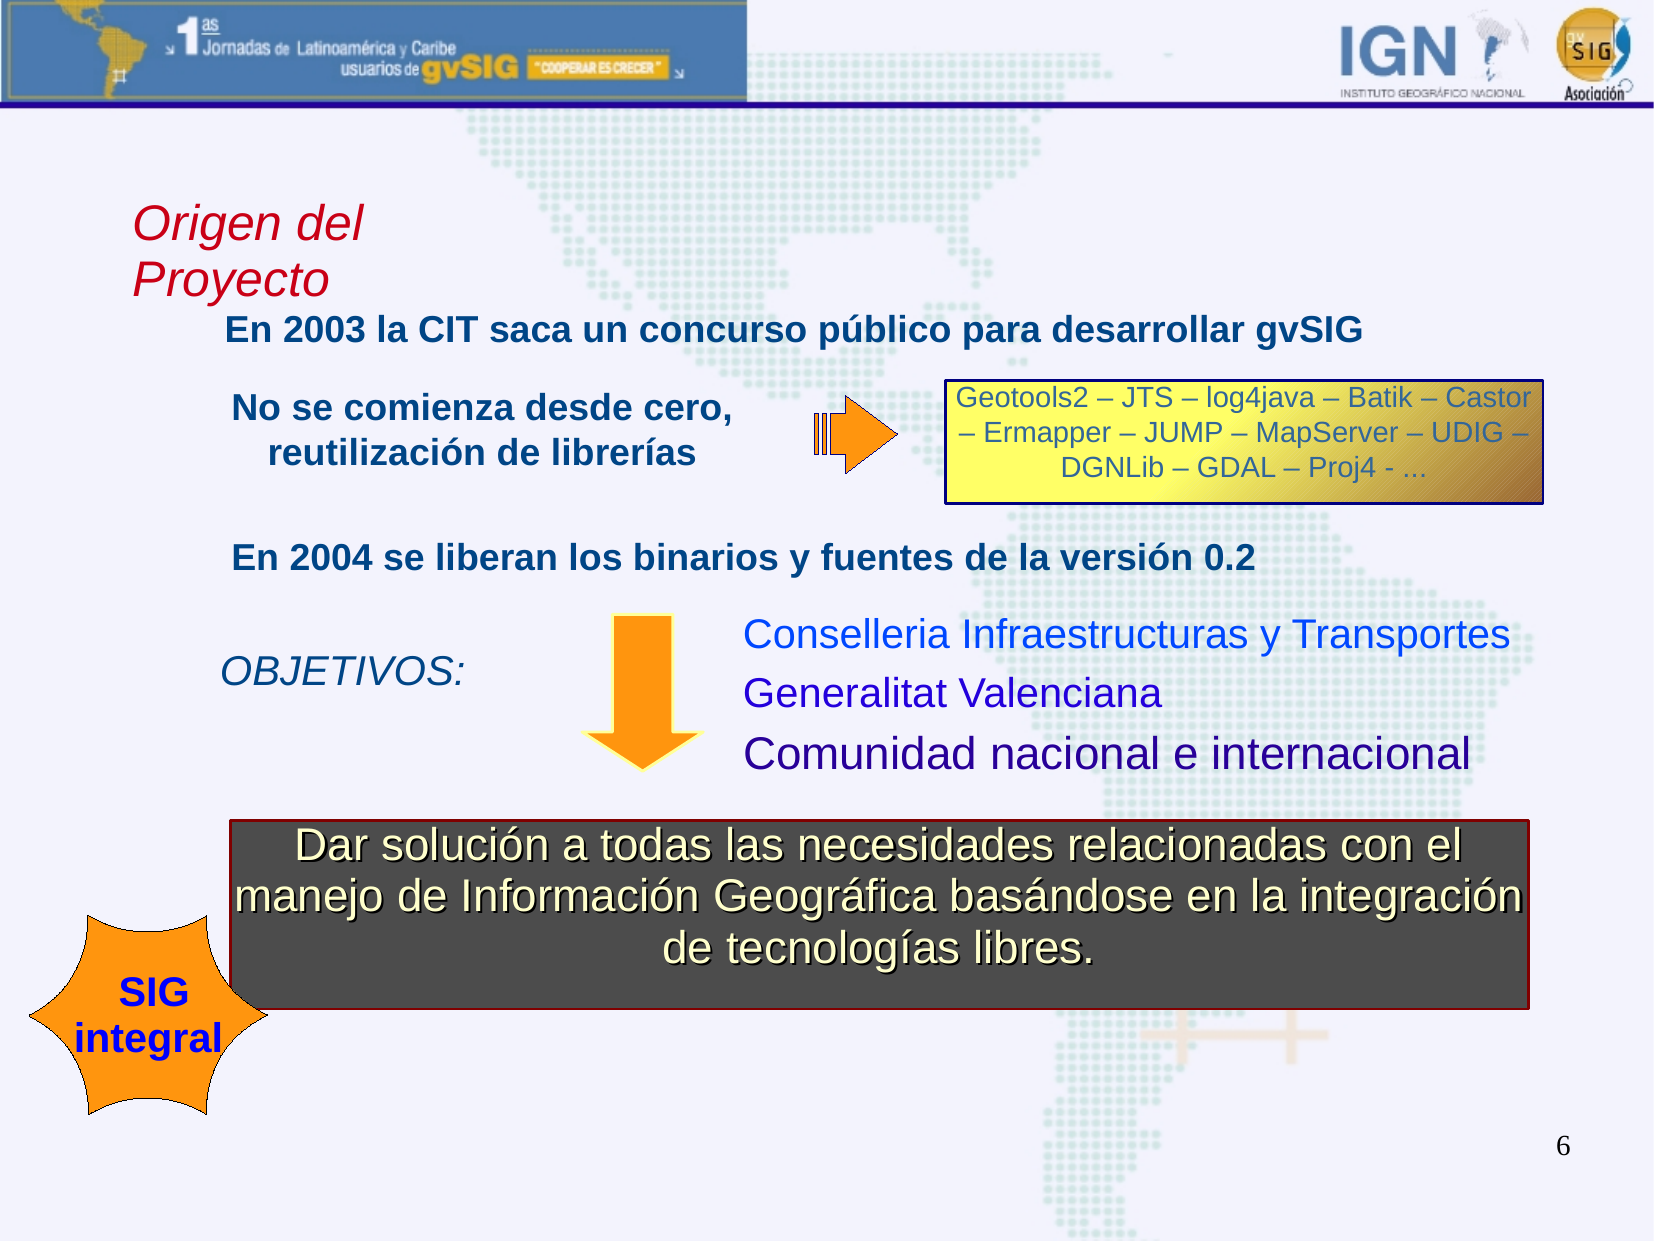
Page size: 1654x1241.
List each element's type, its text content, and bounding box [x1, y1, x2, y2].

text_box En 2003 la CIT saca un concurso público para desarrollar gvSIG [209, 298, 1654, 383]
text_box Conselleria Infraestructuras y Transportes [728, 603, 1530, 662]
text_box OBJETIVOS: [221, 649, 567, 705]
text_box Comunidad nacional e internacional [728, 720, 1596, 793]
text_box Origen del Proyecto [118, 187, 586, 266]
text_box Generalitat Valenciana [728, 662, 1530, 720]
text_box [822, 413, 827, 455]
text_box [582, 614, 704, 772]
text_box En 2004 se liberan los binarios y fuentes de la versión 0.2 [216, 526, 1388, 611]
text_box No se comienza desde cero, reutilización de librerías [216, 383, 924, 504]
text_box Dar solución a todas las necesidades relacionadas con el manejo de Información Geográfica basándose en la integración de tecnologías libres. [230, 820, 1529, 1010]
text_box [830, 395, 898, 474]
text_box [814, 413, 819, 455]
text_box Geotools2 – JTS – log4java – Batik – Castor – Ermapper – JUMP – MapServer – UDIG – DGNLib – GDAL – Proj4 - ... [945, 383, 1543, 504]
text_box SIG integral [29, 915, 268, 1115]
picture [0, 0, 1654, 1241]
